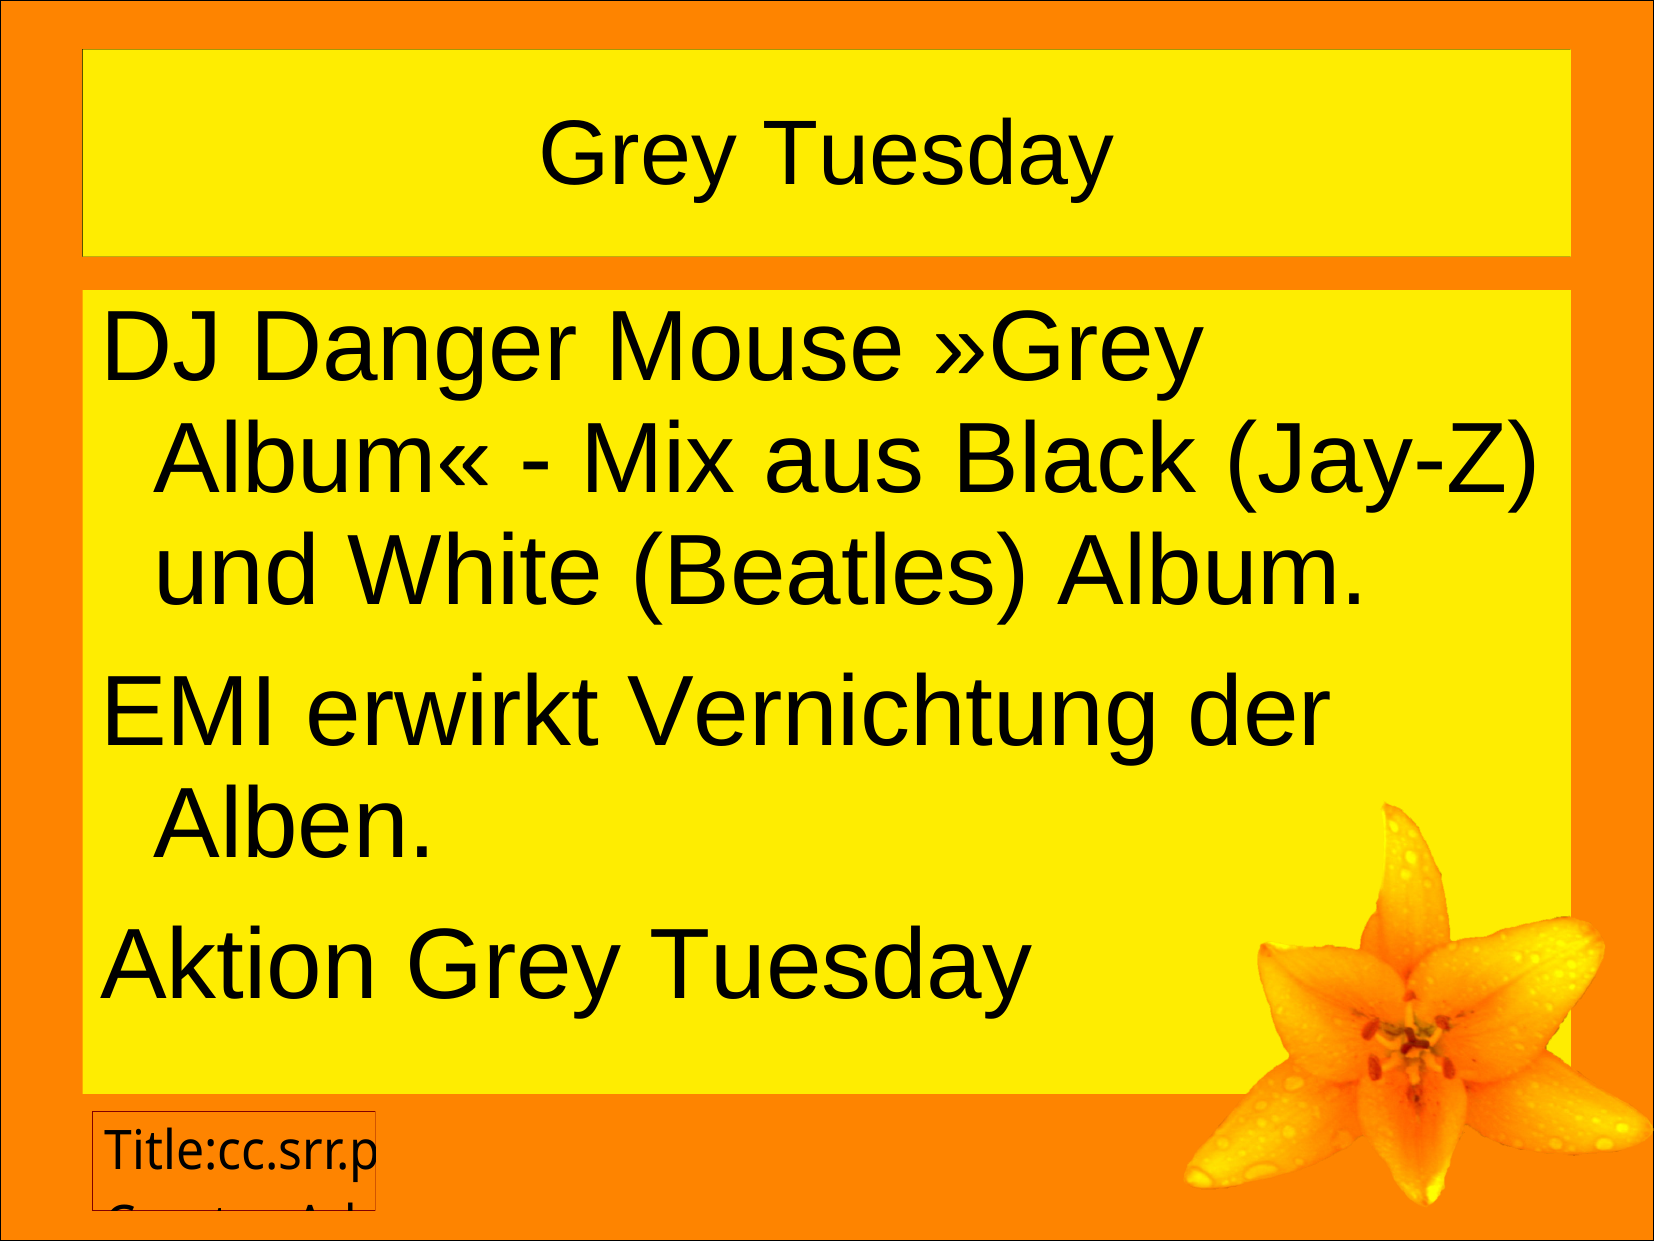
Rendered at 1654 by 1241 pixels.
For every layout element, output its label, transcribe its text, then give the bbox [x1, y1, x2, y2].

list DJ Danger Mouse »Grey Album« - Mix aus Black (Jay-Z) und White (Beatles) Album. EMI erwirkt Vernichtung der Alben. Aktion Grey Tuesday [82, 290, 1571, 1094]
picture [1181, 767, 1654, 1241]
text_box [0, 0, 1654, 1241]
picture [88, 1108, 376, 1211]
title Grey Tuesday [82, 49, 1571, 257]
